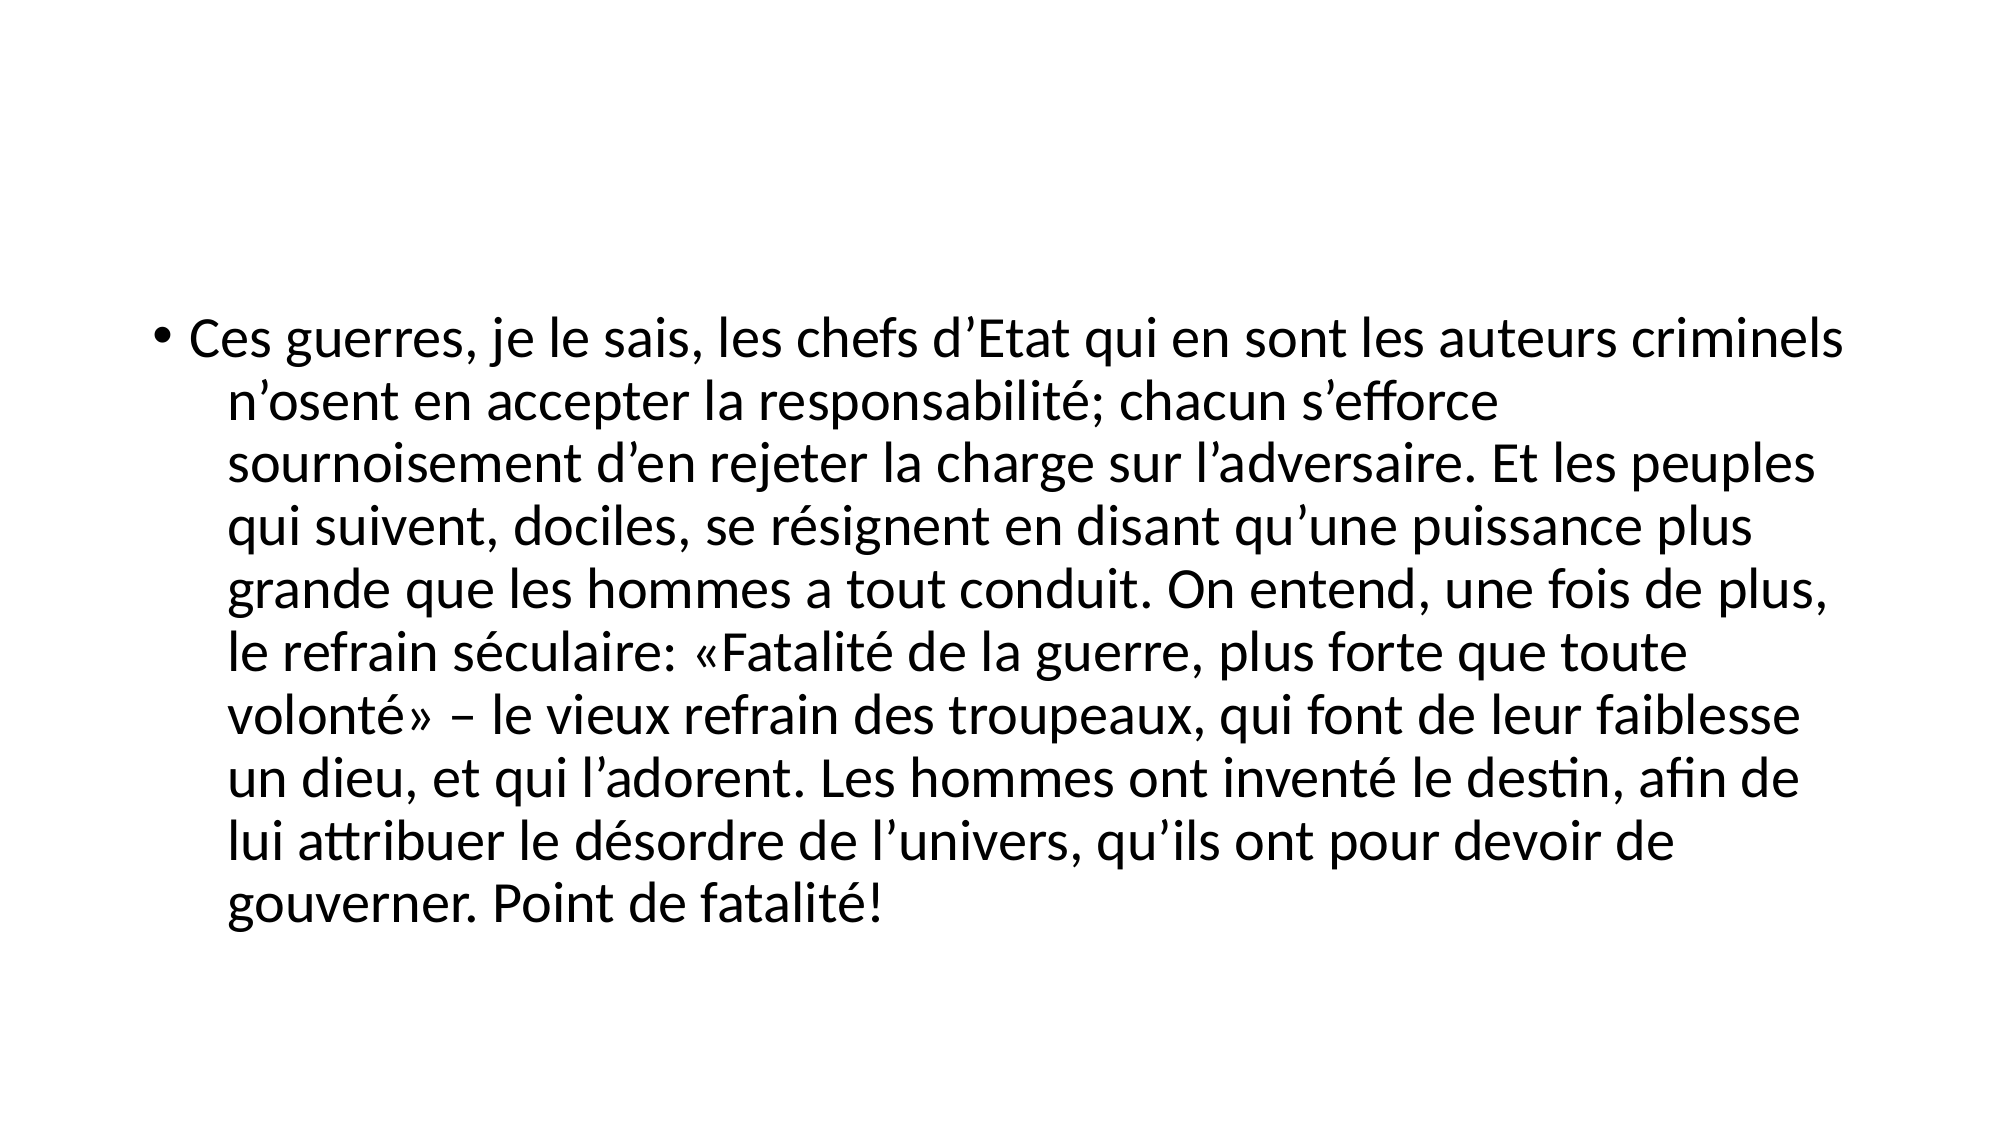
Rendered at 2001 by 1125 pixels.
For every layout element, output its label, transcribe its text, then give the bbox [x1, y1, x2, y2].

list Ces guerres, je le sais, les chefs d’Etat qui en sont les auteurs criminels n’osent en accepter la responsabilité; chacun s’efforce sournoisement d’en rejeter la charge sur l’adversaire. Et les peuples qui suivent, dociles, se résignent en disant qu’une puissance plus grande que les hommes a tout conduit. On entend, une fois de plus, le refrain séculaire: «Fatalité de la guerre, plus forte que toute volonté» – le vieux refrain des troupeaux, qui font de leur faiblesse un dieu, et qui l’adorent. Les hommes ont inventé le destin, afin de lui attribuer le désordre de l’univers, qu’ils ont pour devoir de gouverner. Point de fatalité! [137, 299, 1863, 1014]
